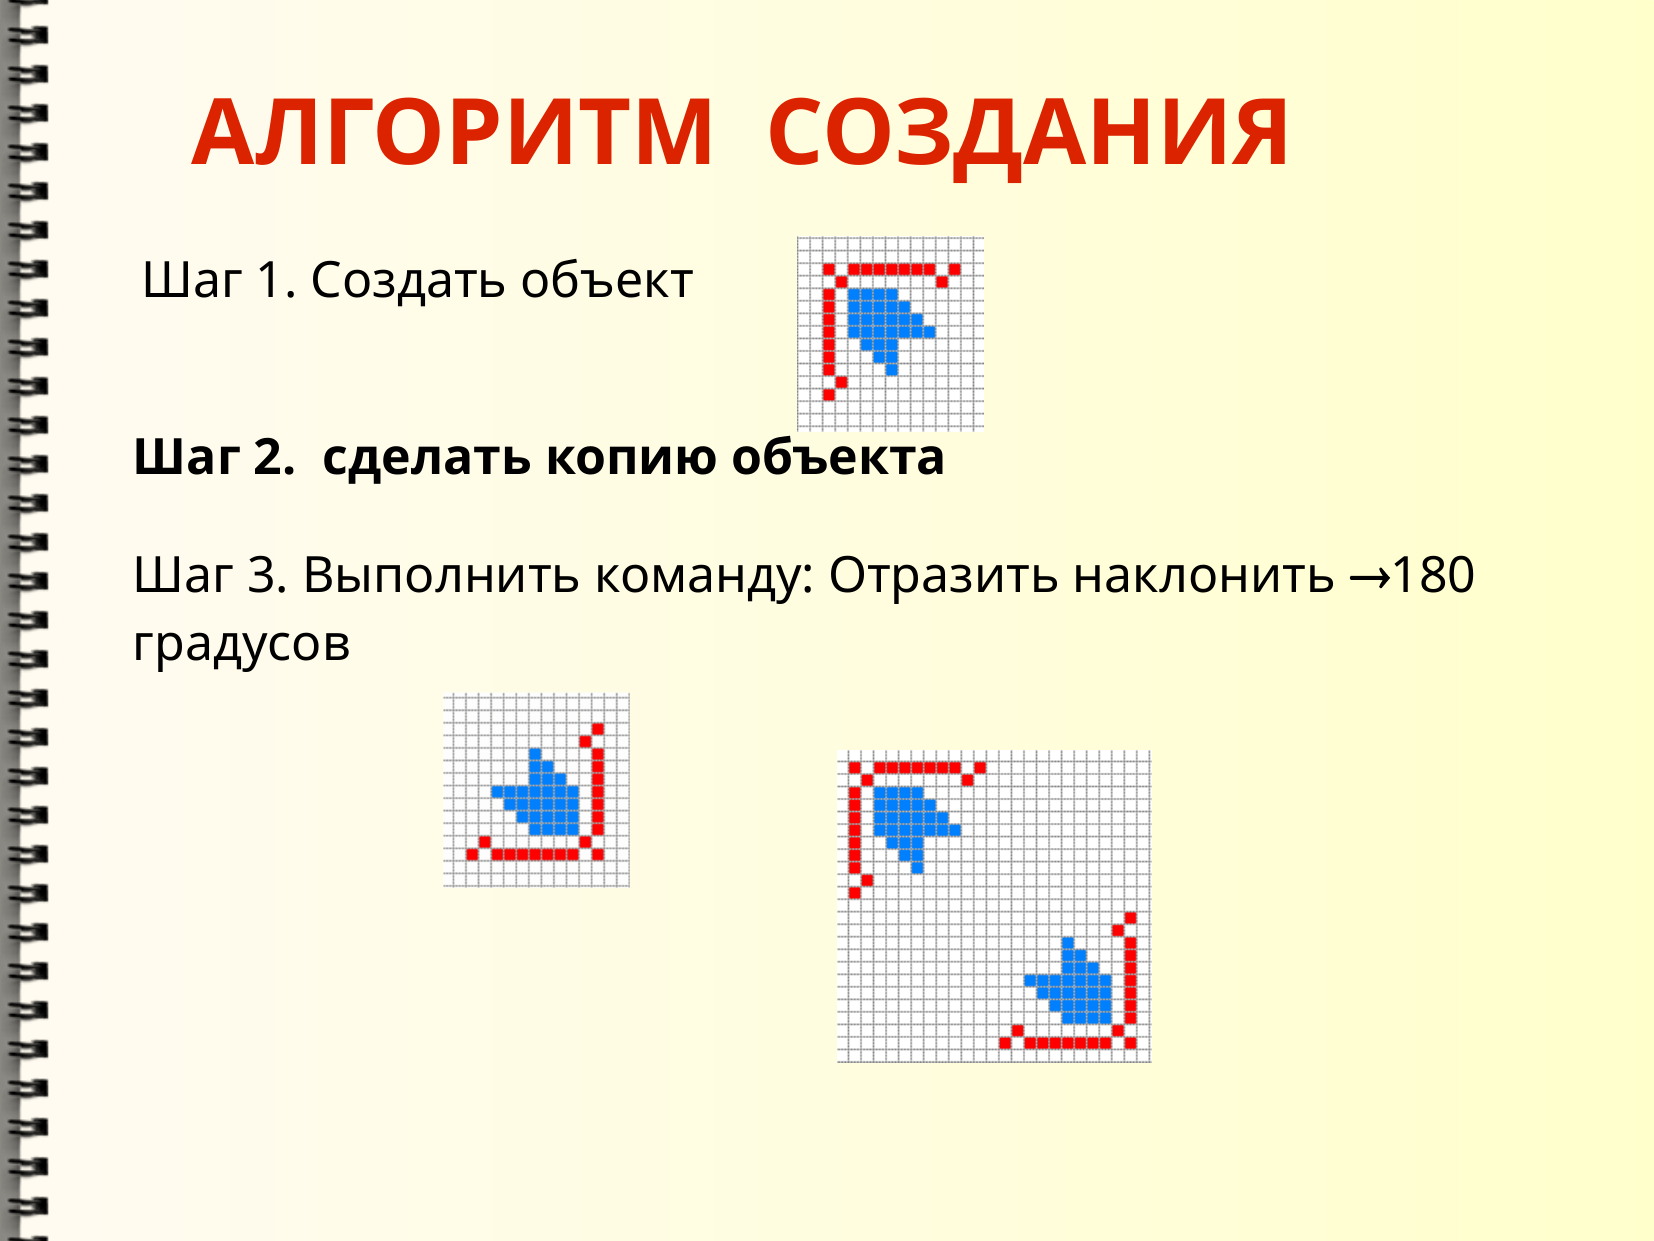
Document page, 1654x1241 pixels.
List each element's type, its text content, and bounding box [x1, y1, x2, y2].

text_box АЛГОРИТМ СОЗДАНИЯ [177, 59, 1536, 192]
picture [837, 750, 1152, 1063]
text_box Шаг 1. Создать объект [126, 236, 650, 316]
picture [797, 236, 984, 432]
picture [443, 723, 630, 888]
text_box Шаг 3. Выполнить команду: Отразить наклонить 180 градусов [118, 531, 1565, 723]
picture [0, 0, 1654, 1241]
text_box Шаг 2. сделать копию объекта [118, 413, 975, 531]
